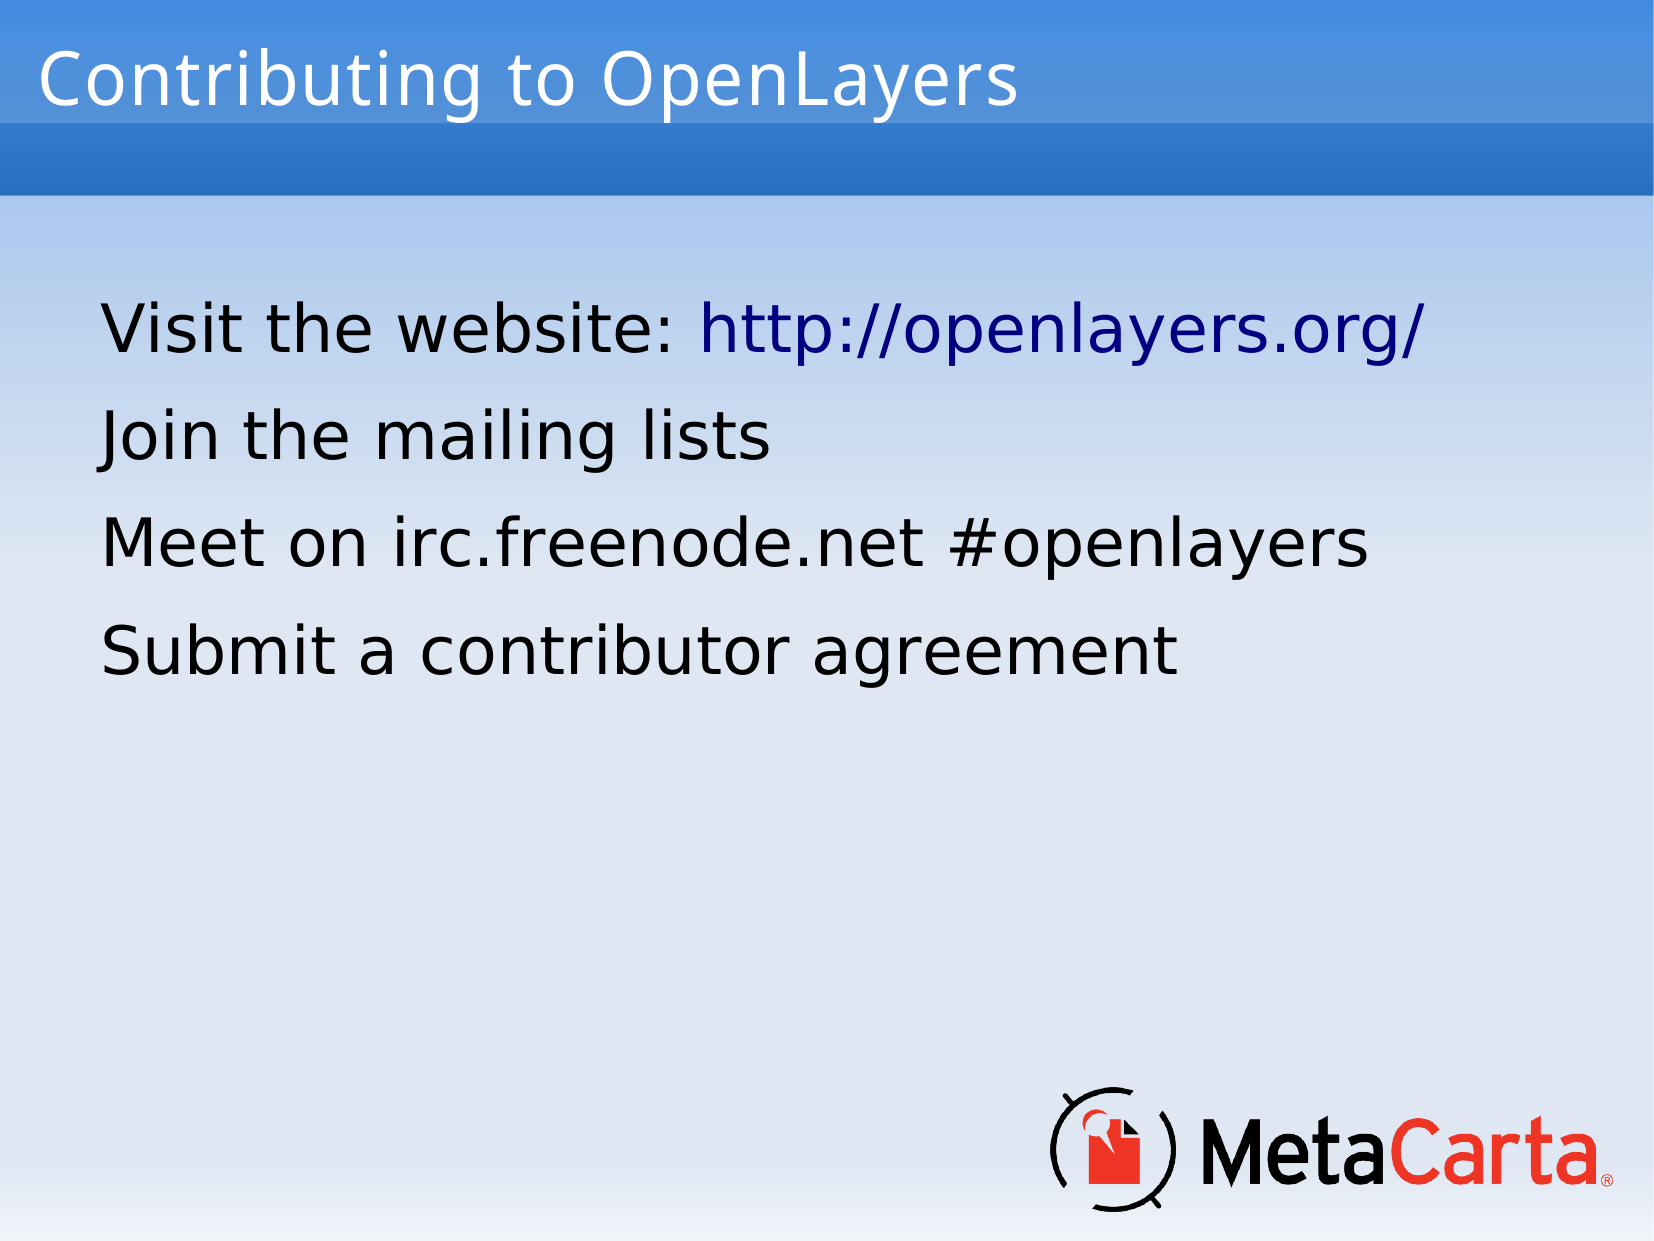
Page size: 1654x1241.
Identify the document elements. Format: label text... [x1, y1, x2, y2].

list Visit the website: http://openlayers.org/ Join the mailing lists Meet on irc.freenode.net #openlayers Submit a contributor agreement [82, 290, 1571, 1109]
title Contributing to OpenLayers [37, 2, 1463, 151]
picture [0, 0, 1654, 1241]
